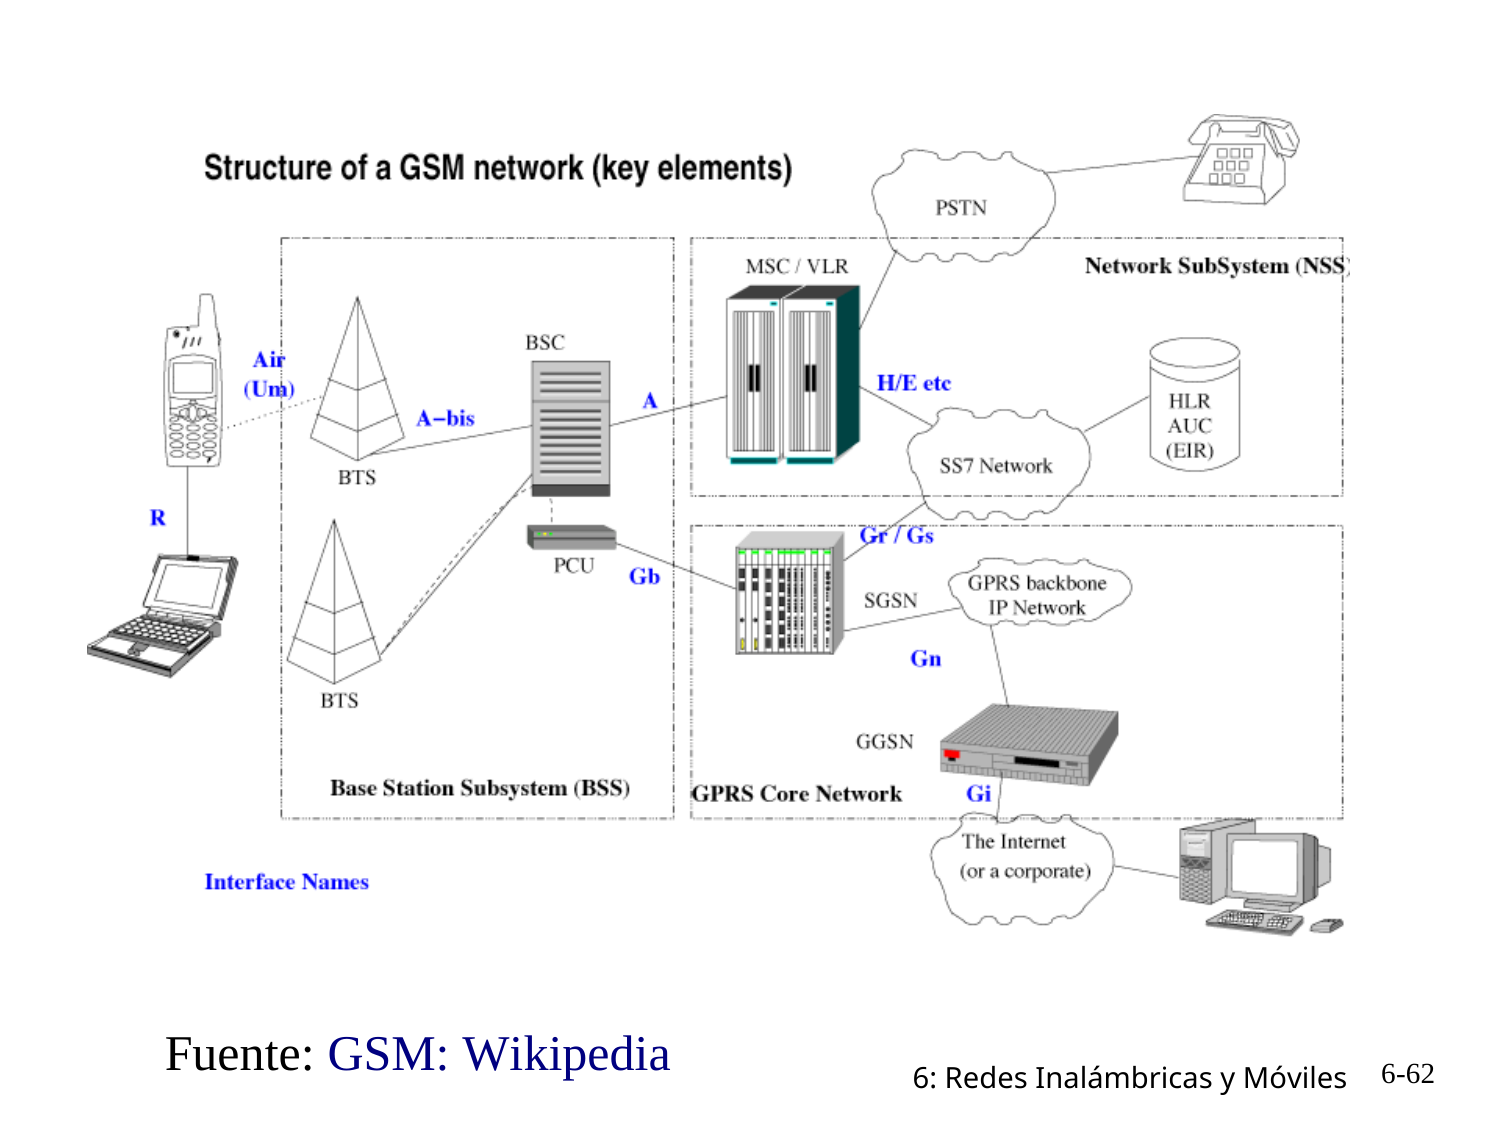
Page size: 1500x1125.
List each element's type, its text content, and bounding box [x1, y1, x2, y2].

text_box Fuente: GSM: Wikipedia [150, 1012, 686, 1088]
picture [87, 114, 1351, 938]
